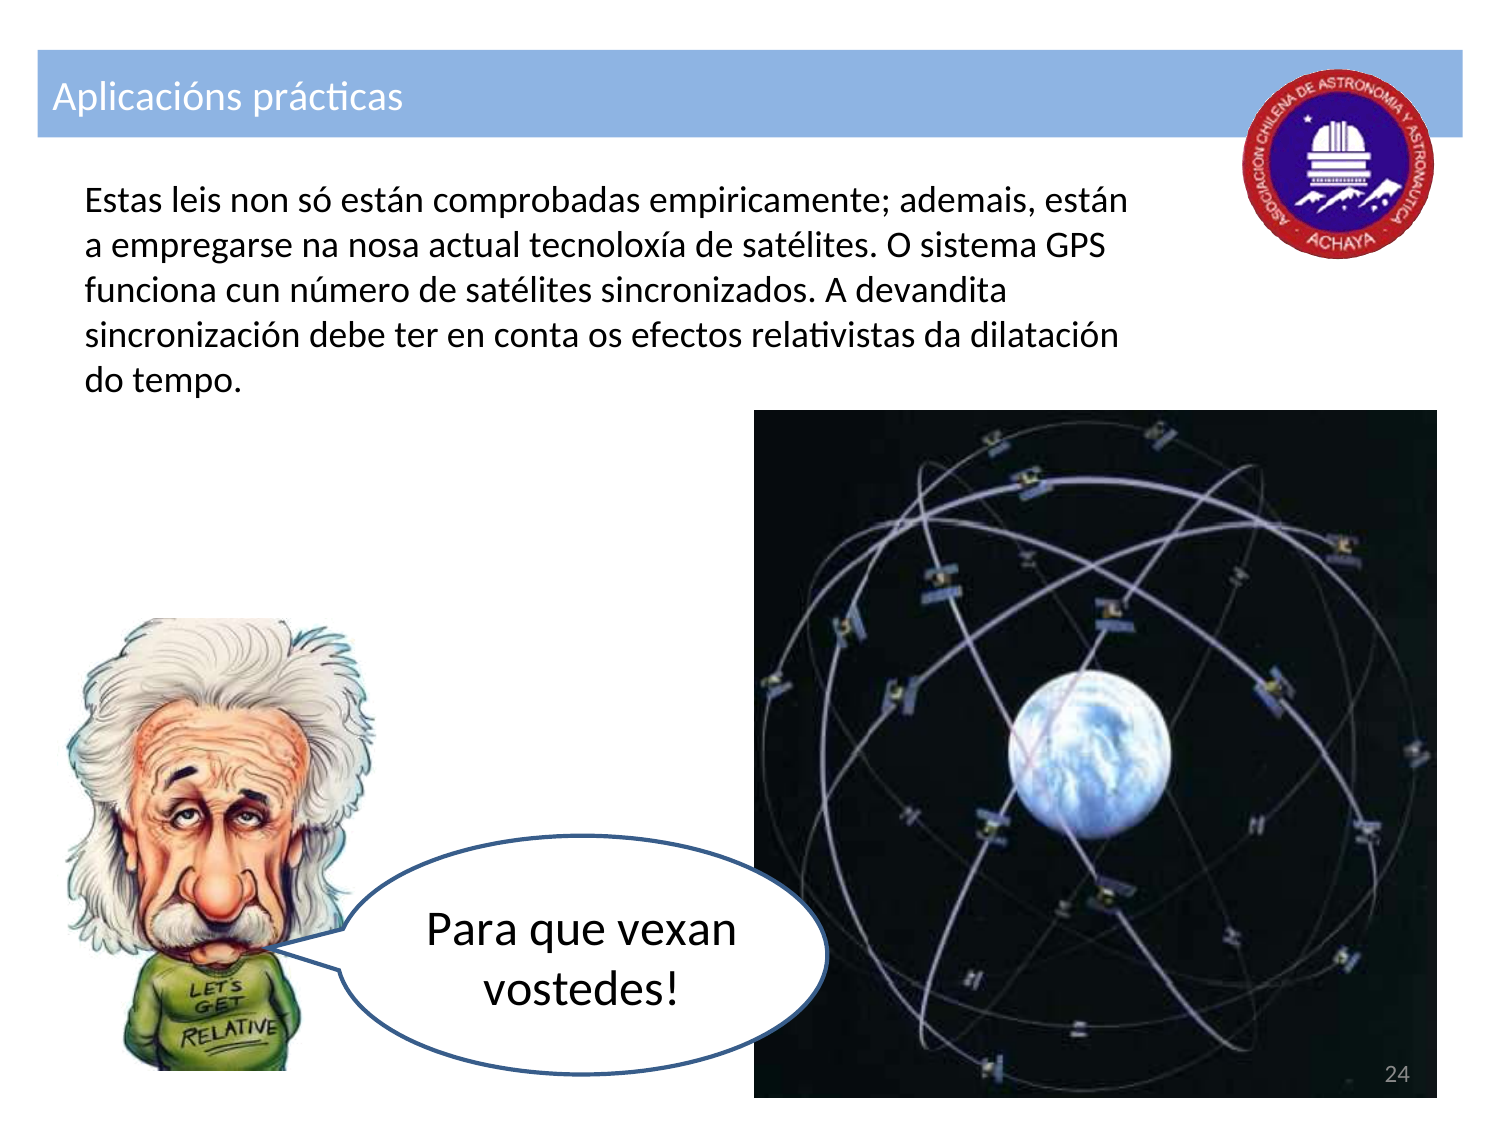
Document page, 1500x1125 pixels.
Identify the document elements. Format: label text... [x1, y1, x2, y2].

text_box Para que vexan vostedes! [268, 835, 828, 1075]
picture [1240, 67, 1436, 260]
text_box <número> [1074, 1042, 1426, 1103]
text_box Estas leis non só están comprobadas empiricamente; ademais, están a empregarse na nosa actual tecnoloxía de satélites. O sistema GPS funciona cun número de satélites sincronizados. A devandita sincronización debe ter en conta os efectos relativistas da dilatación do tempo. [69, 167, 1150, 408]
text_box Aplicacións prácticas [37, 49, 1463, 138]
picture [754, 410, 1437, 1098]
picture [57, 618, 398, 1071]
